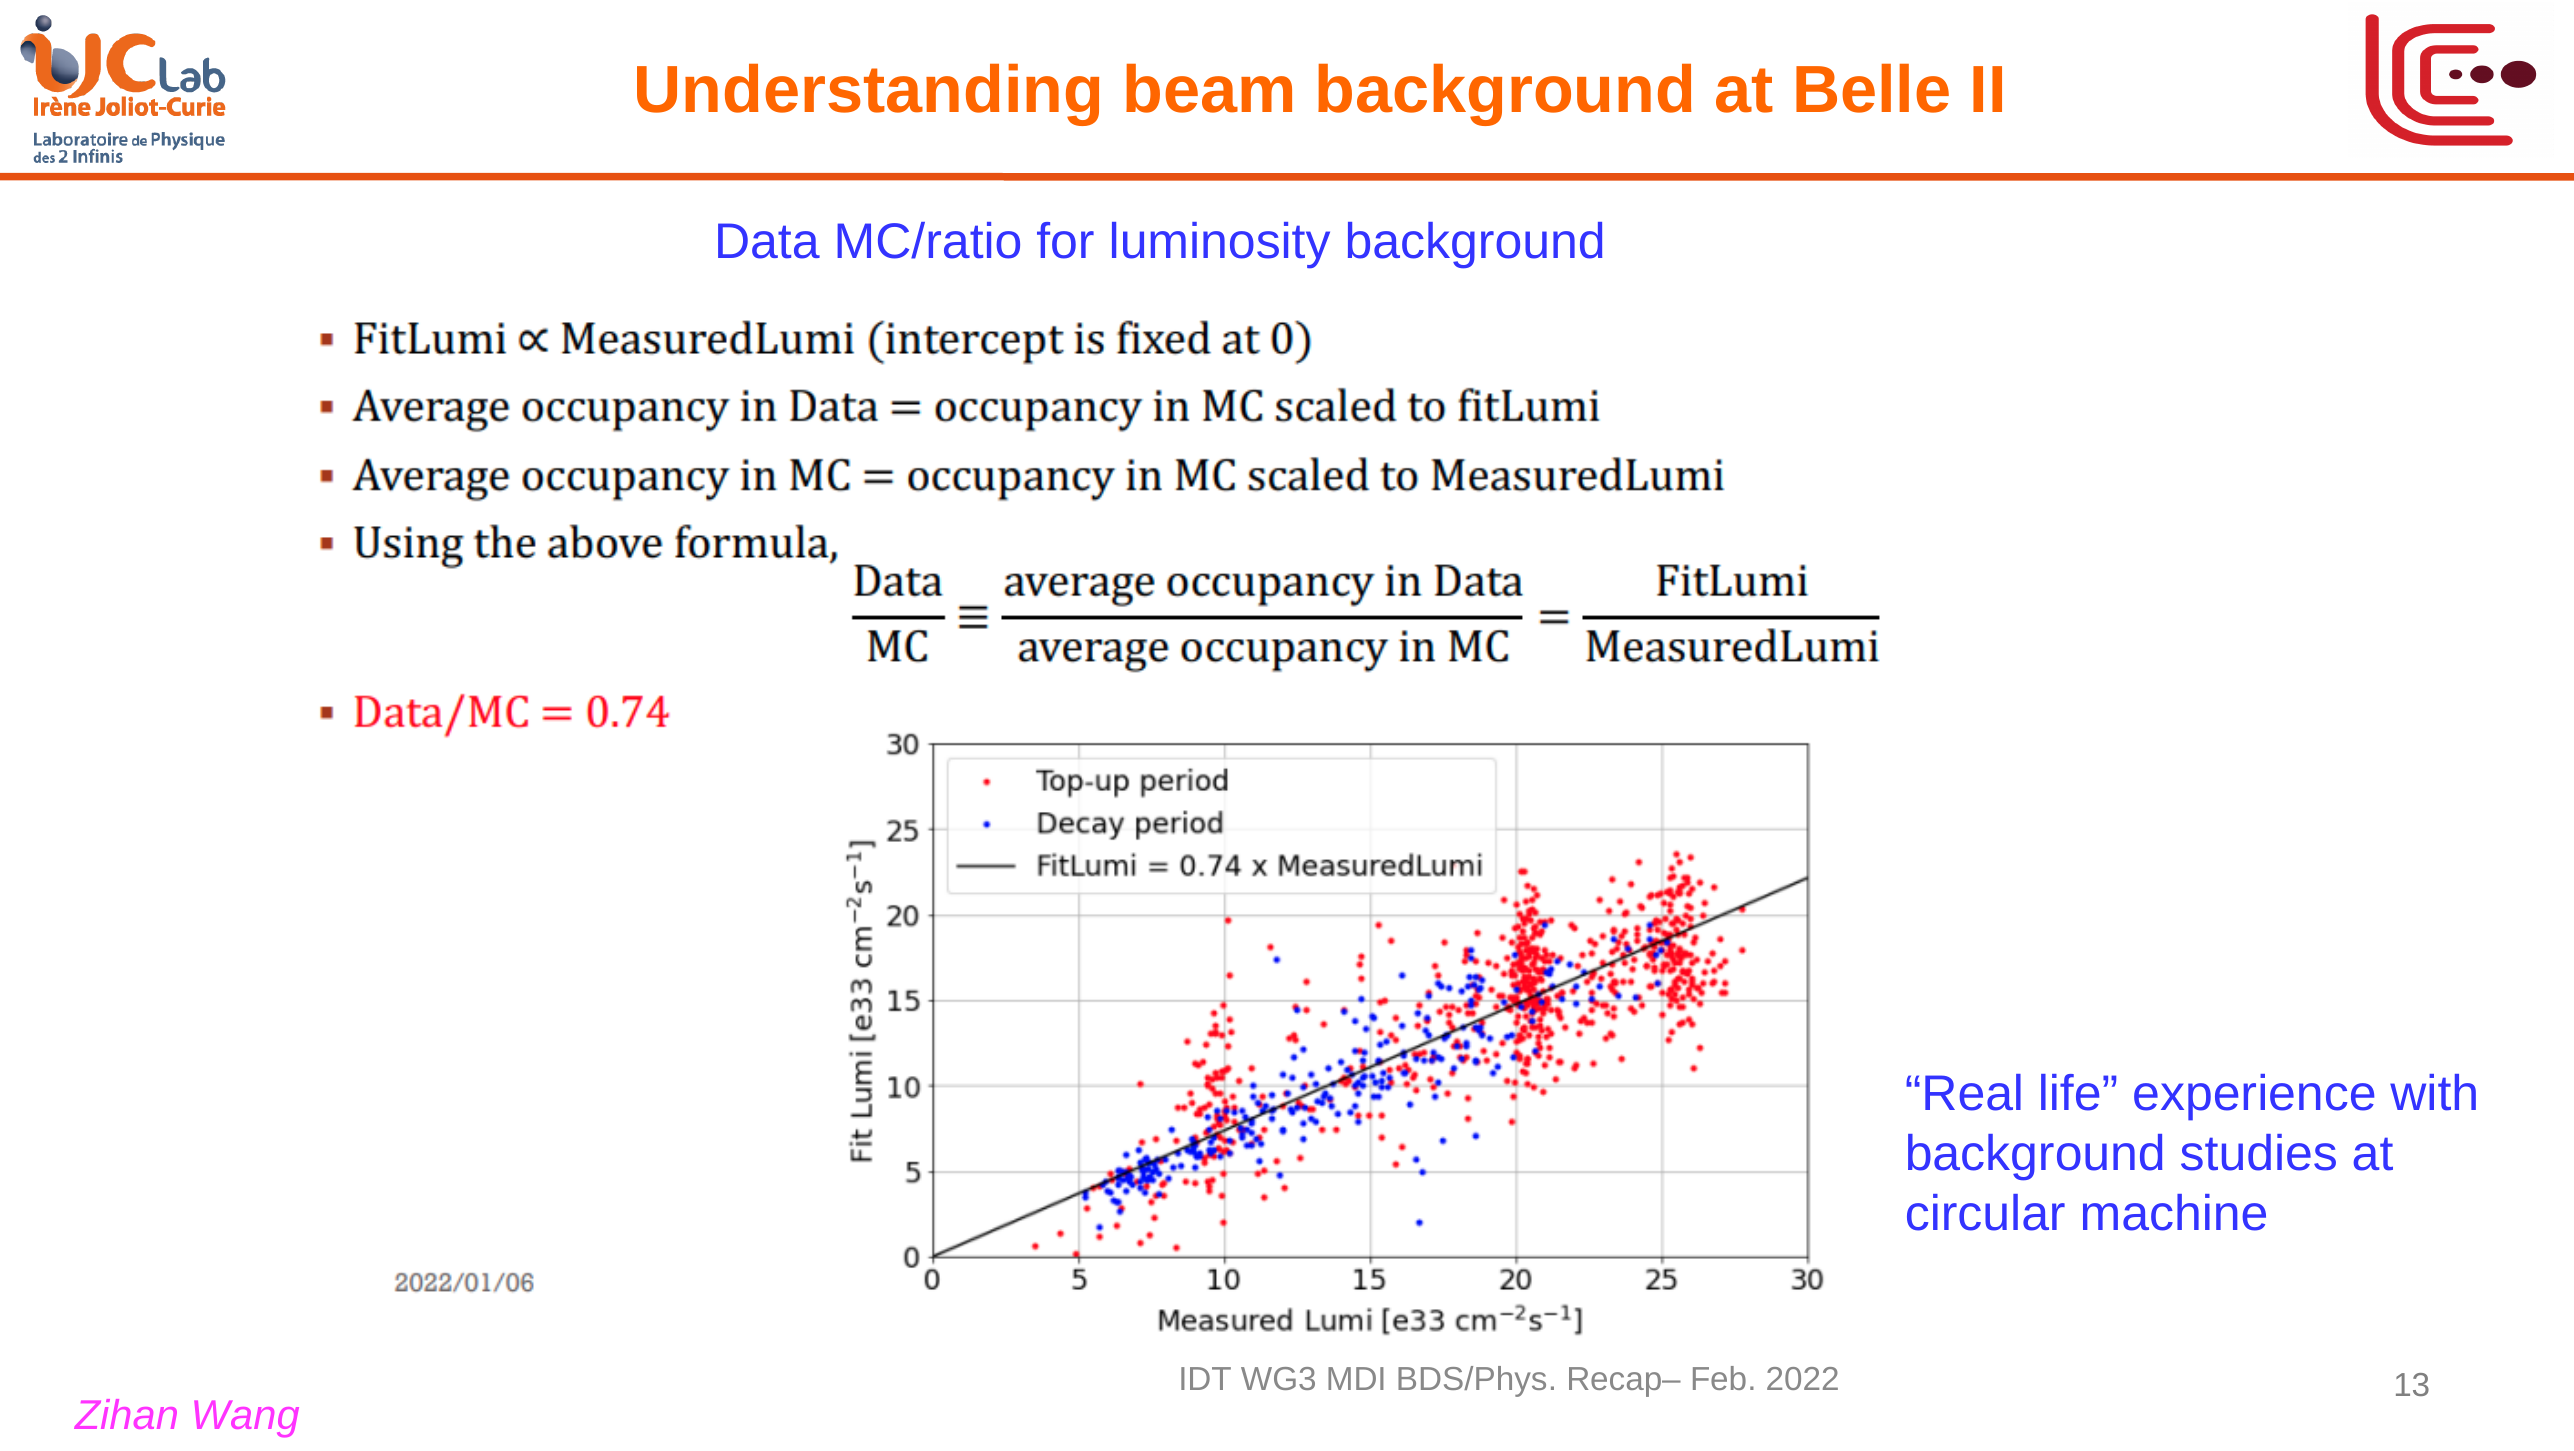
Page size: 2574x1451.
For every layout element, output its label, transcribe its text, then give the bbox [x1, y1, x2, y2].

text_box Data MC/ratio for luminosity background [699, 200, 1636, 276]
text_box “Real life” experience with background studies at circular machine [1890, 1052, 2495, 1248]
picture [2348, 2, 2554, 158]
picture [277, 292, 2326, 1351]
text_box Zihan Wang [60, 1380, 315, 1445]
title Understanding beam background at Belle II [226, 9, 2415, 162]
picture [4, 0, 241, 178]
